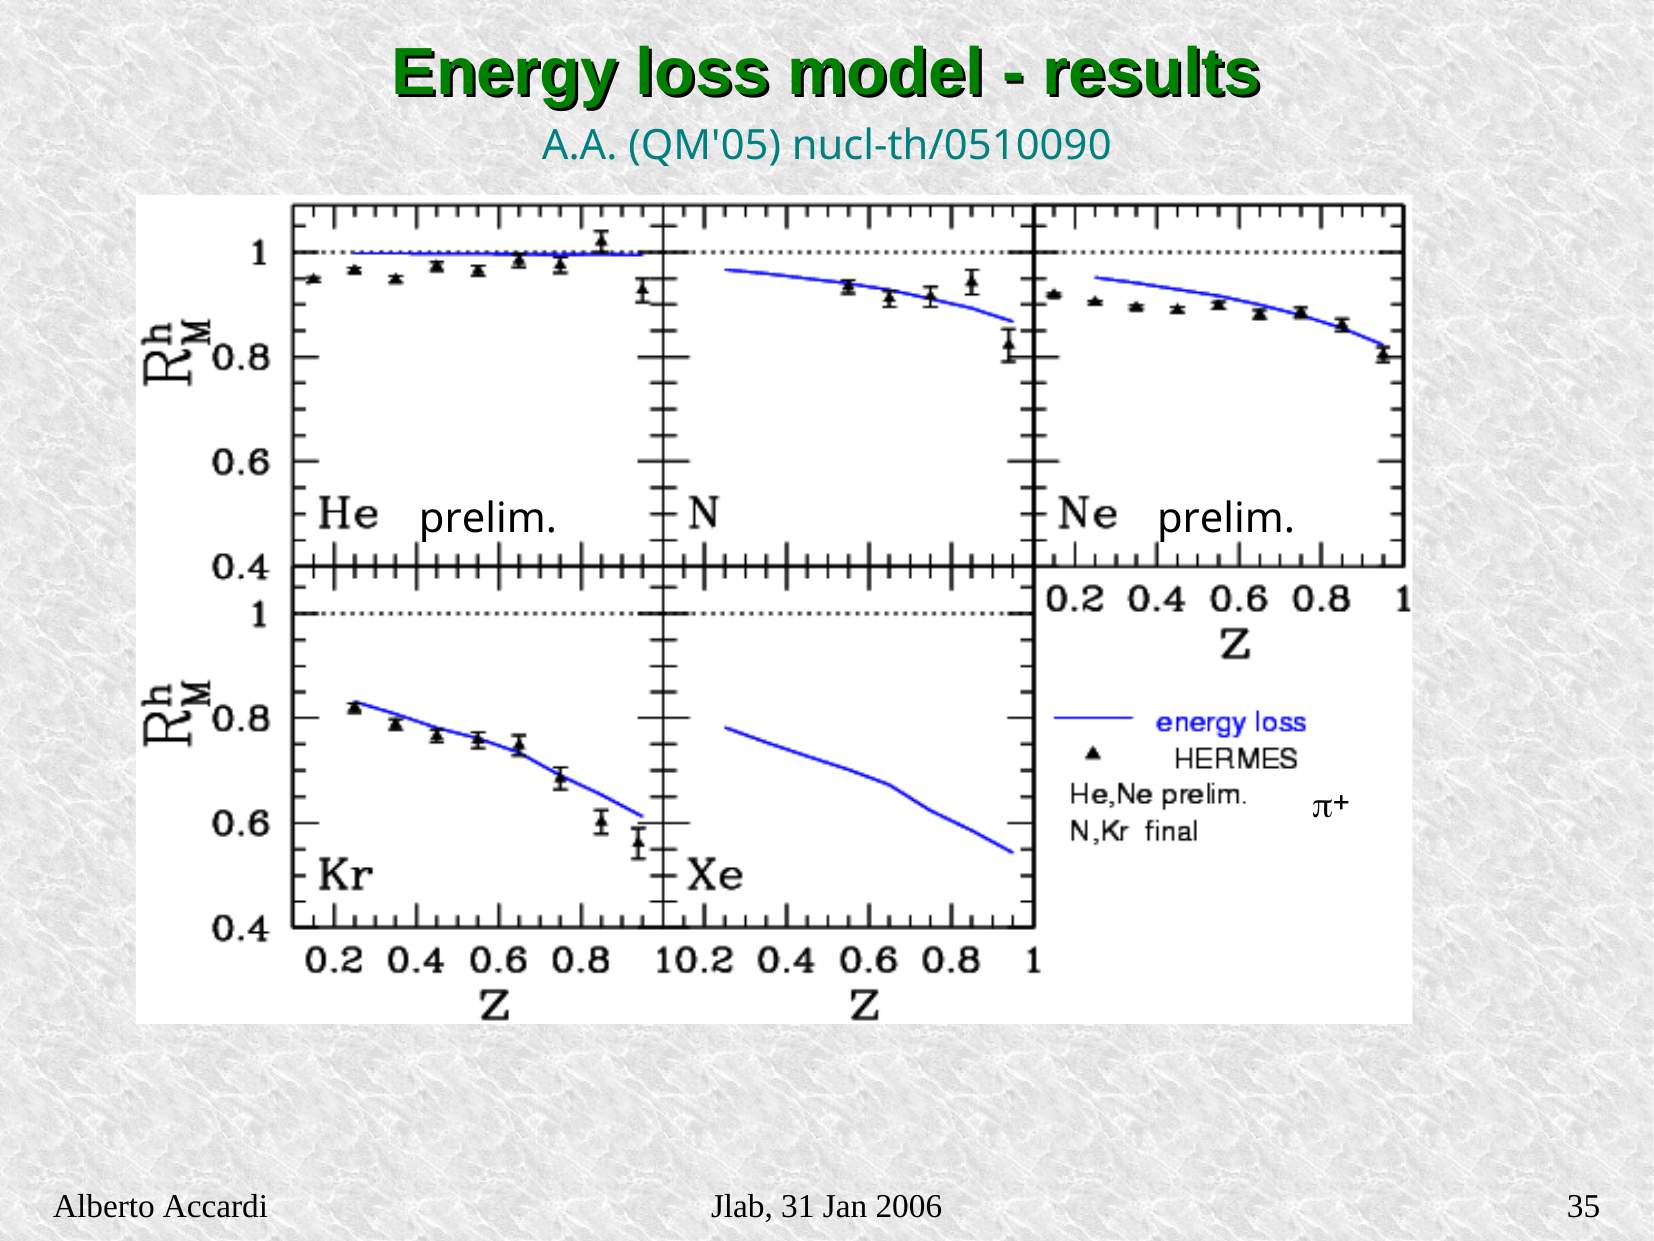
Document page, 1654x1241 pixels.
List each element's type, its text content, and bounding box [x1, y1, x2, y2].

picture [0, 0, 1654, 1241]
text_box prelim. [404, 480, 564, 550]
text_box Energy loss model - results [29, 23, 1625, 125]
text_box p+ [1297, 783, 1377, 864]
text_box A.A. (QM'05) nucl-th/0510090 [501, 107, 1153, 173]
text_box prelim. [1142, 480, 1302, 550]
